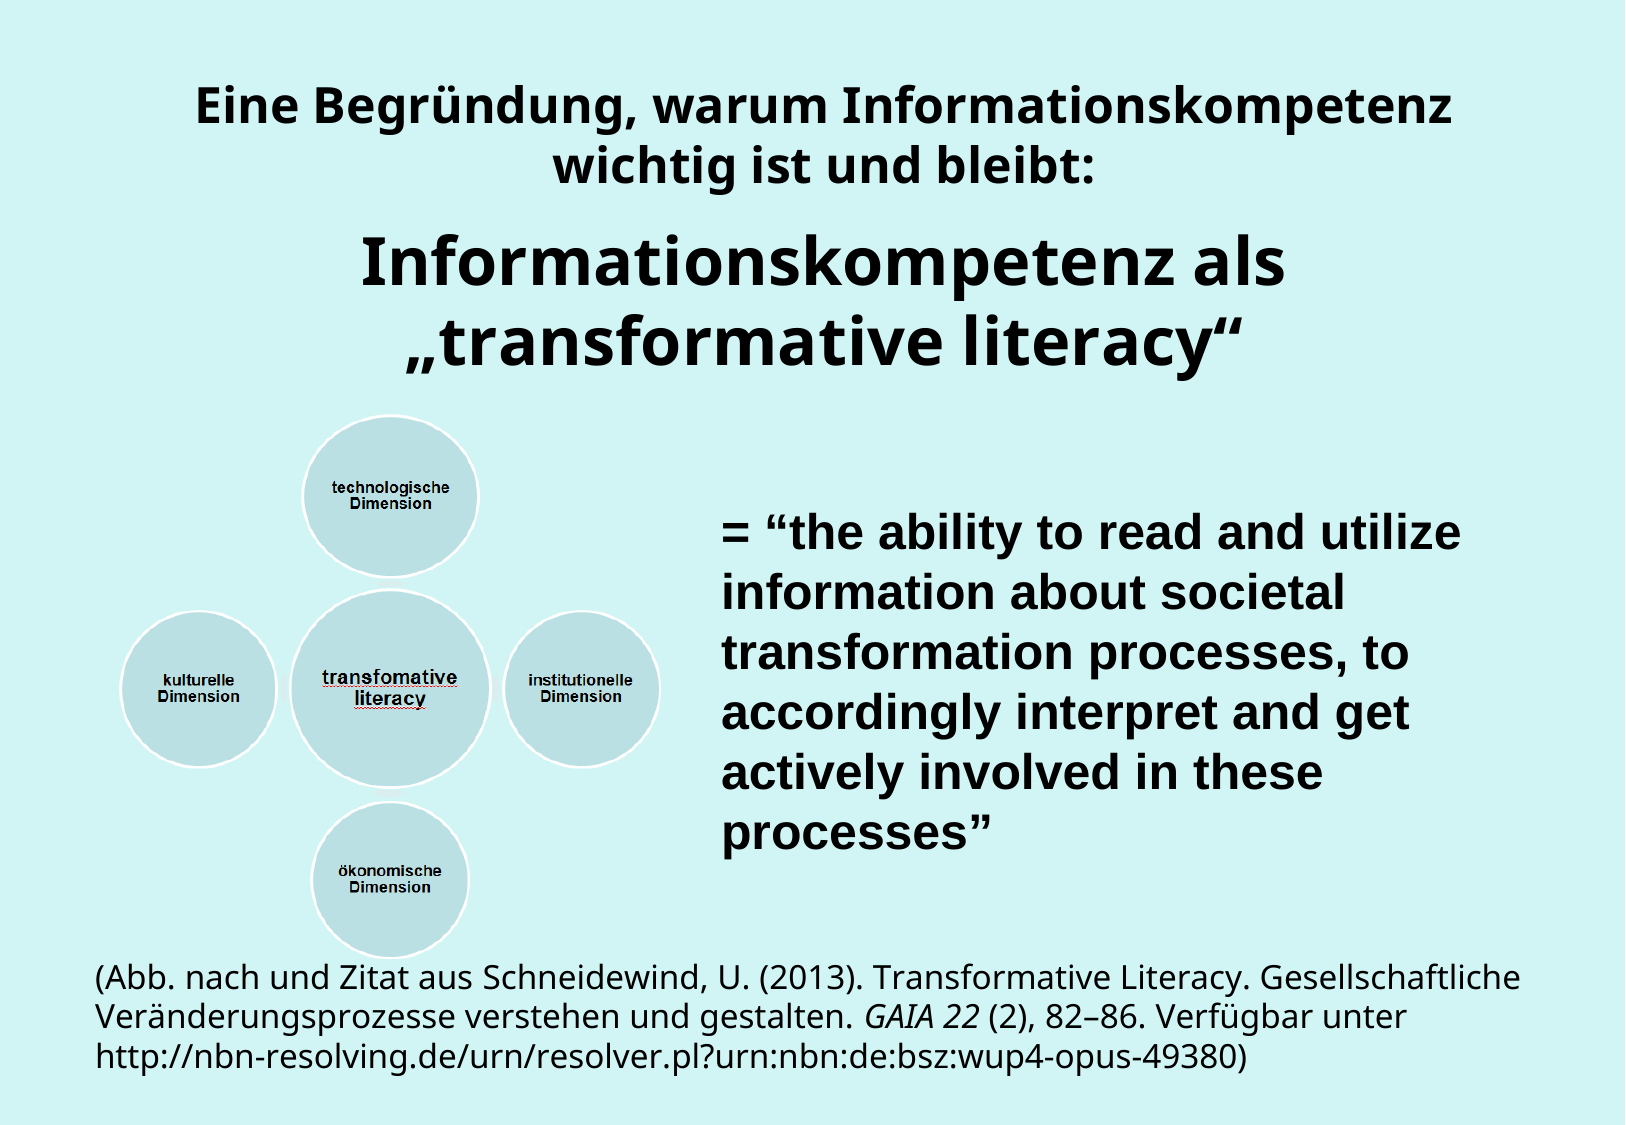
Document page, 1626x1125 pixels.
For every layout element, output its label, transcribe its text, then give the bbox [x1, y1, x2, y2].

picture [91, 397, 693, 948]
text_box (Abb. nach und Zitat aus Schneidewind, U. (2013). Transformative Literacy. Gesellschaftliche Veränderungsprozesse verstehen und gestalten. GAIA 22 (2), 82–86. Verfügbar unter http://nbn-resolving.de/urn/resolver.pl?urn:nbn:de:bsz:wup4-opus-49380) [80, 948, 1592, 1124]
text_box = “the ability to read and utilize information about societal transformation processes, to accordingly interpret and get actively involved in these processes” [706, 491, 1581, 928]
title Eine Begründung, warum Informationskompetenz wichtig ist und bleibt: Informationskompetenz als „transformative literacy“ [103, 66, 1545, 445]
